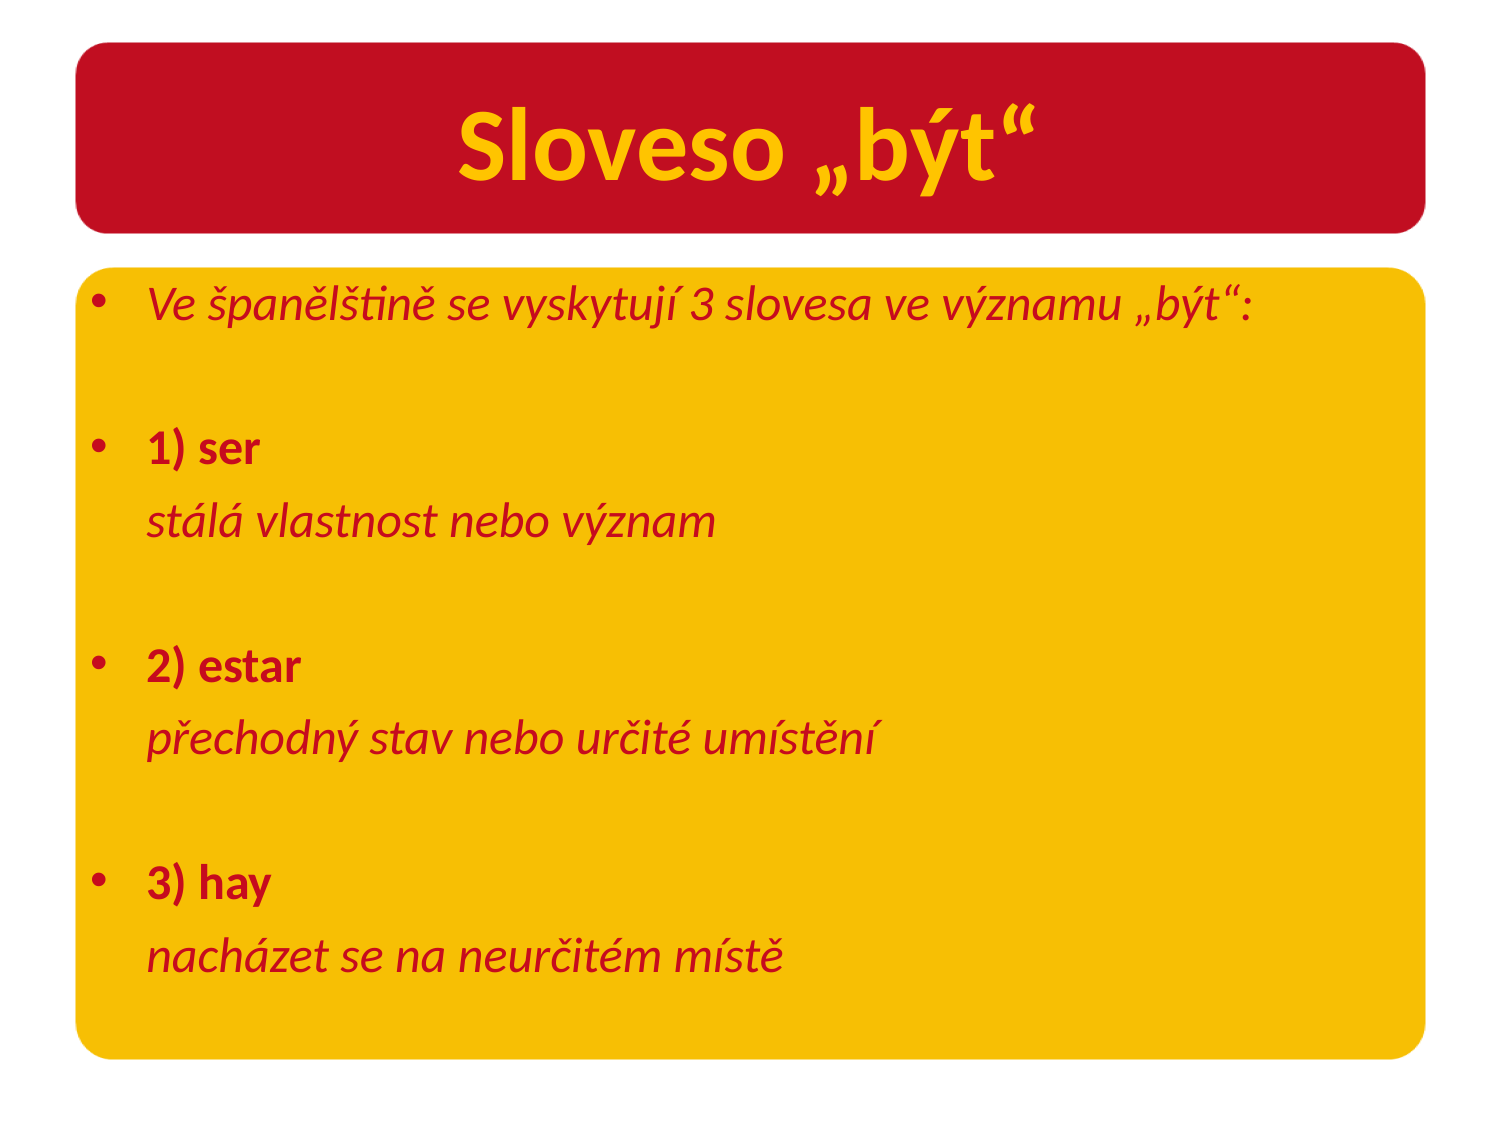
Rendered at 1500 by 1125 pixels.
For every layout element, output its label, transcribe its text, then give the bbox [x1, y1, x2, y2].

list Ve španělštině se vyskytují 3 slovesa ve významu „být“: 1) ser stálá vlastnost nebo význam 2) estar přechodný stav nebo určité umístění 3) hay nacházet se na neurčitém místě [75, 262, 1426, 1059]
title Sloveso „být“ [75, 45, 1426, 233]
picture [73, 40, 1427, 235]
picture [73, 265, 1427, 1061]
